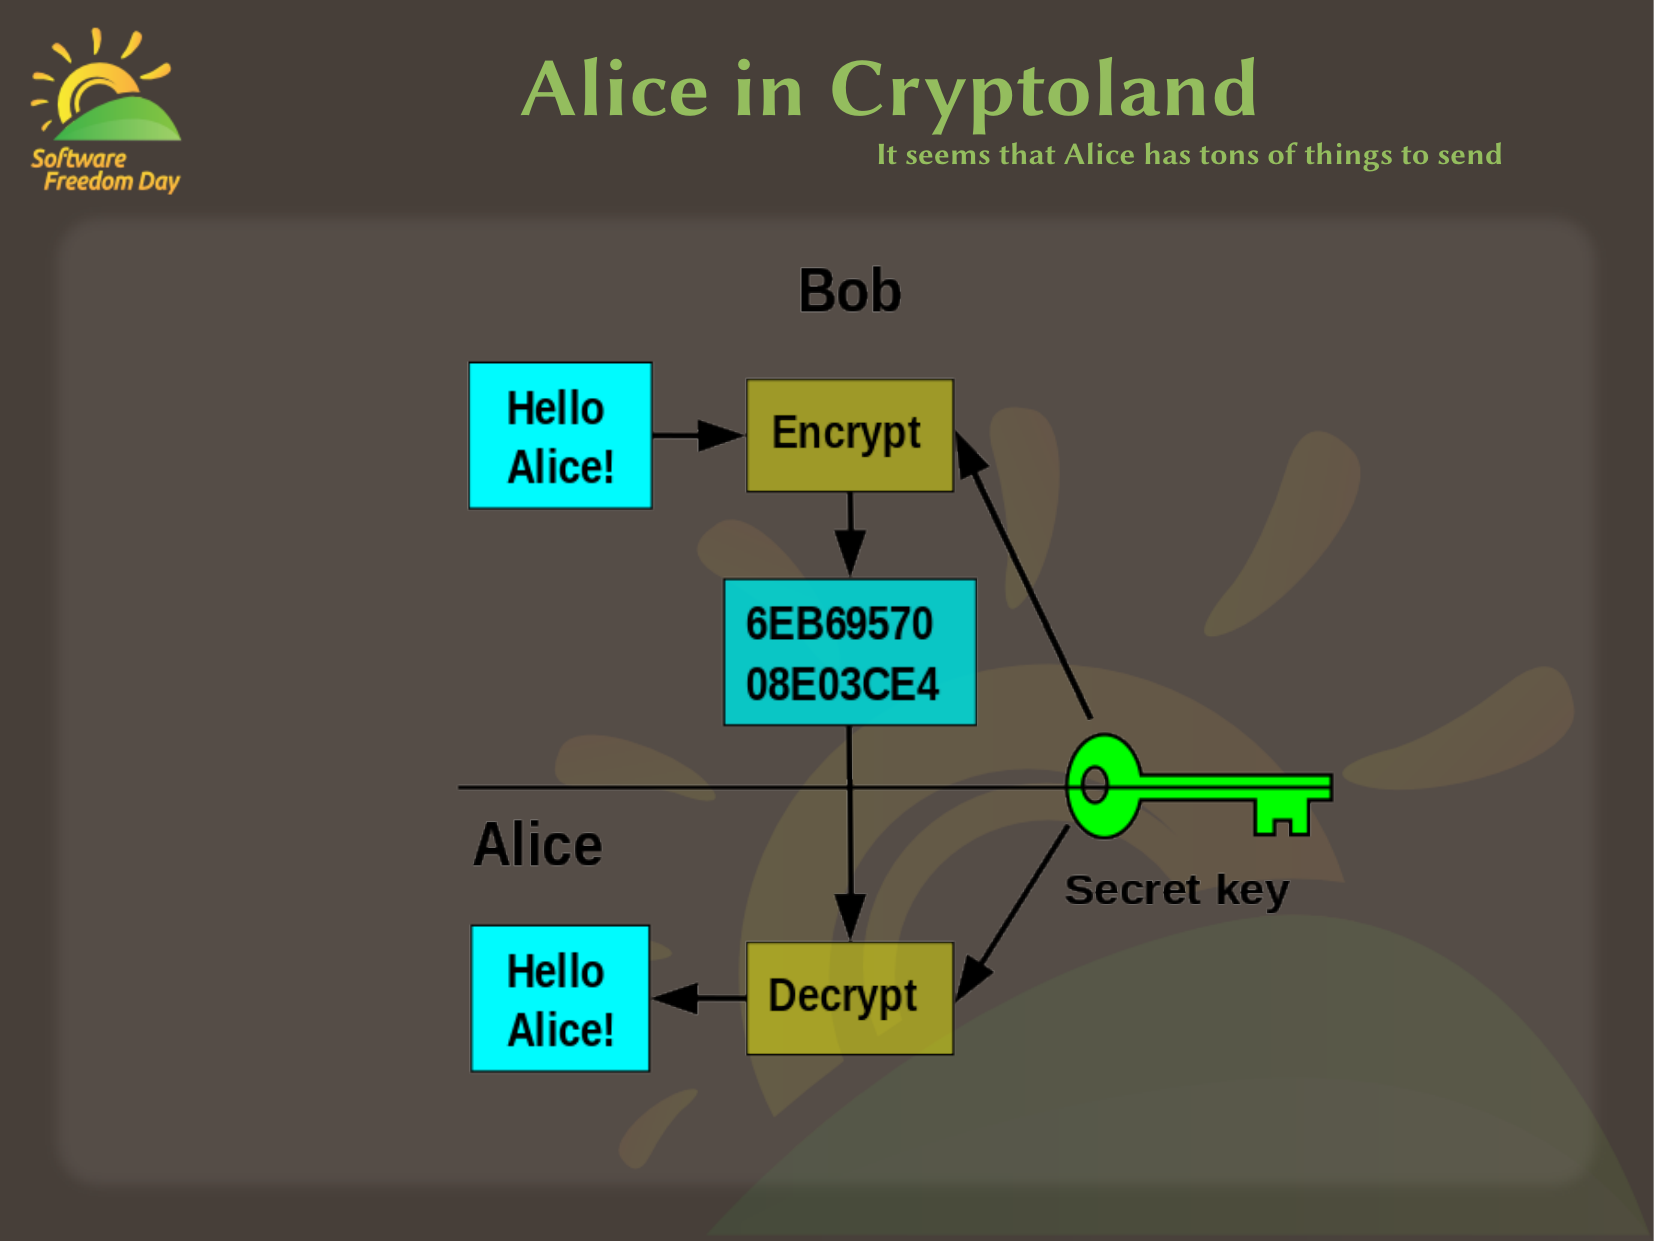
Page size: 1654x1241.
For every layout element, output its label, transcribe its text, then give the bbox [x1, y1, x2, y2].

title Alice in Cryptoland It seems that Alice has tons of things to send [210, 9, 1571, 205]
picture [0, 0, 1654, 1241]
